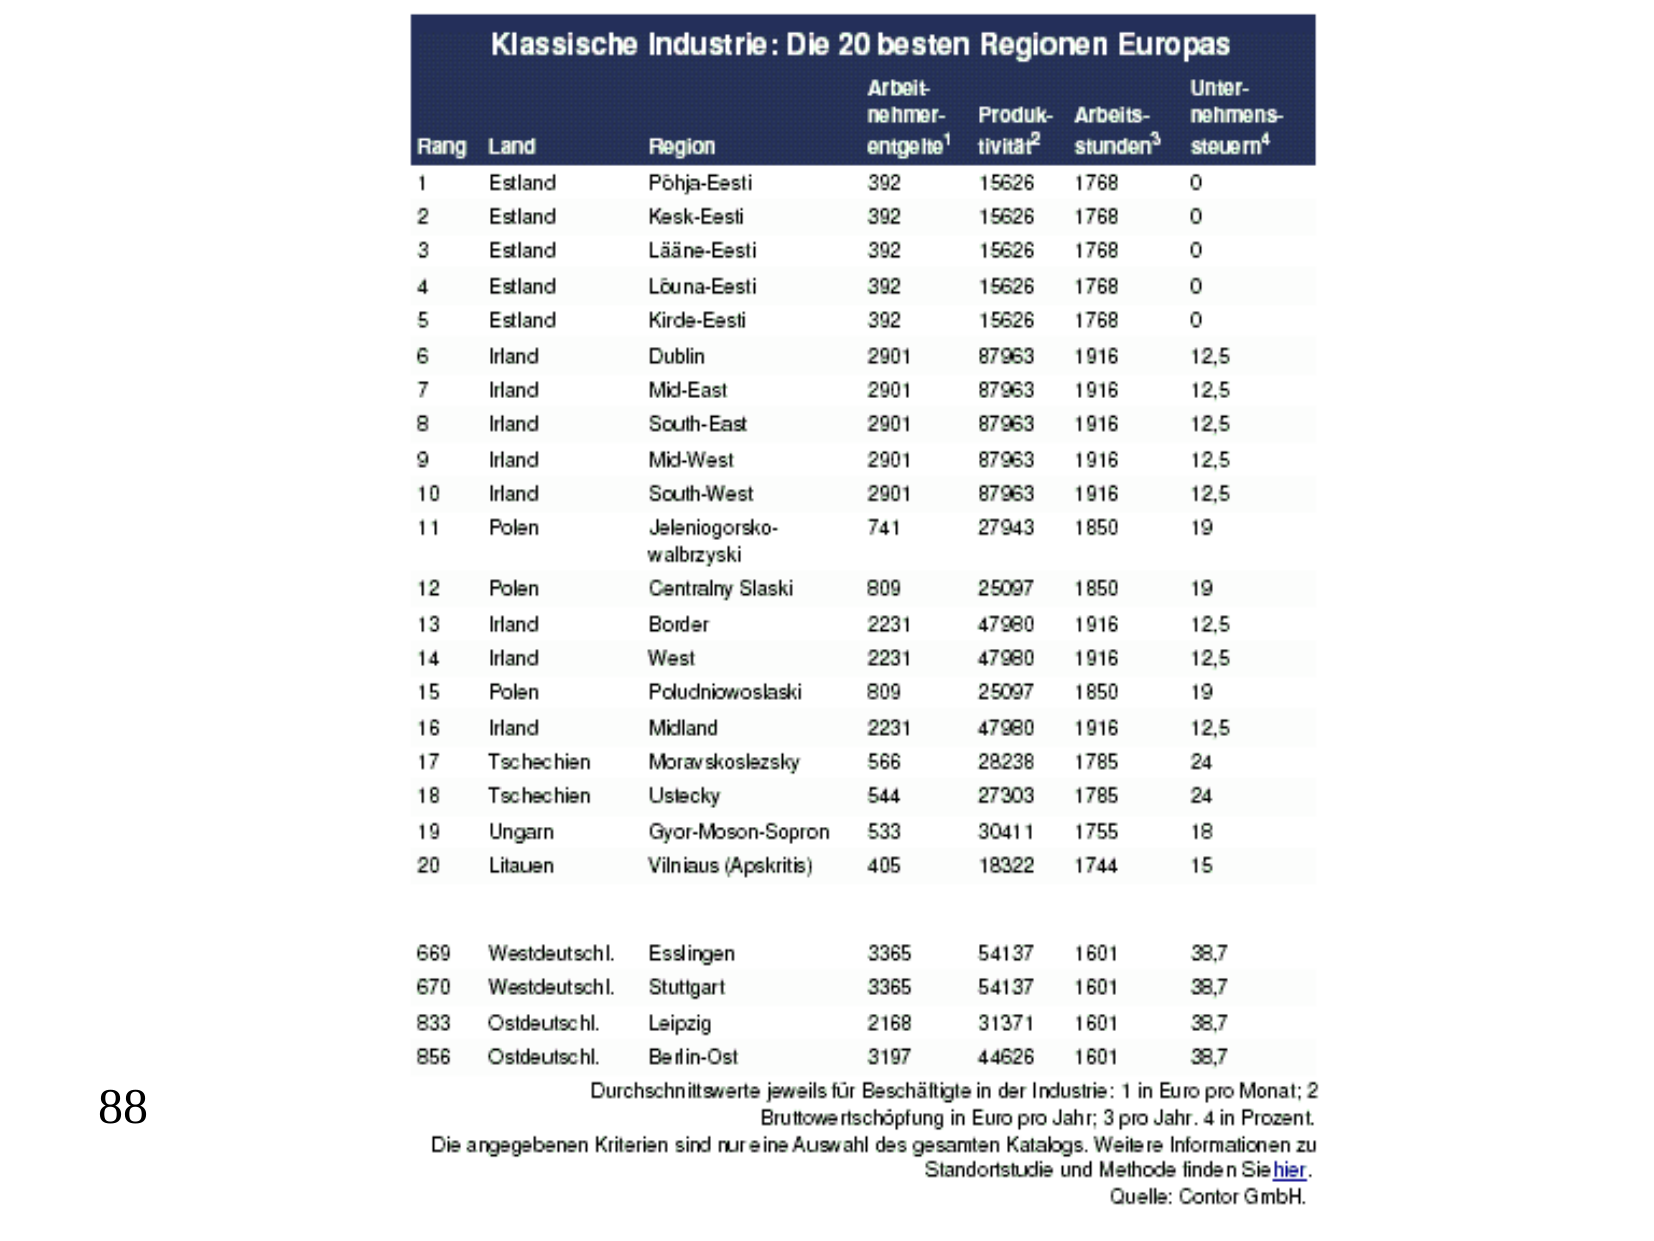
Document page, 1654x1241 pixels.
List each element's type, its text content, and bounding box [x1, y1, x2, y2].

picture [405, 6, 1327, 1227]
text_box <Nummer> [98, 1079, 333, 1141]
